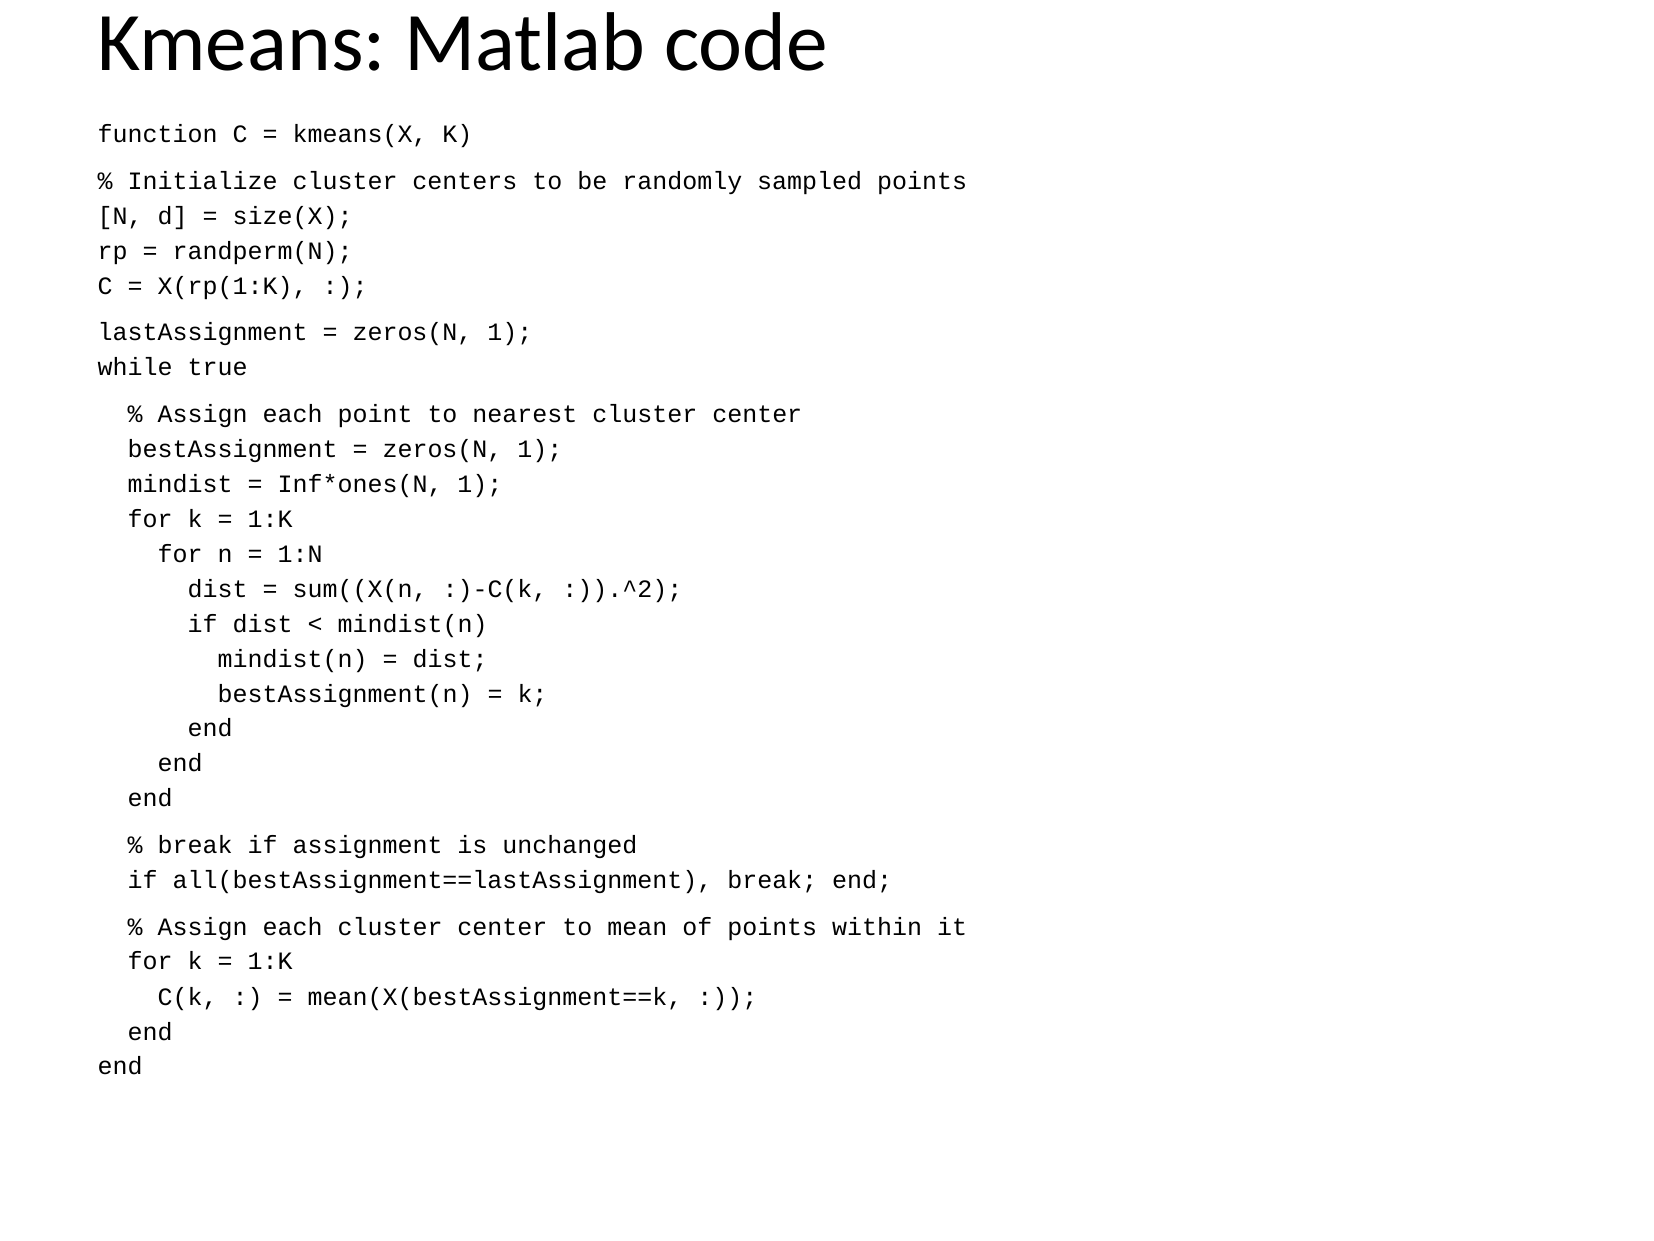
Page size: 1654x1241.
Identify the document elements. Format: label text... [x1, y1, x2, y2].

list function C = kmeans(X, K) % Initialize cluster centers to be randomly sampled points [N, d] = size(X); rp = randperm(N); C = X(rp(1:K), :); lastAssignment = zeros(N, 1); while true % Assign each point to nearest cluster center bestAssignment = zeros(N, 1); mindist = Inf*ones(N, 1); for k = 1:K for n = 1:N dist = sum((X(n, :)-C(k, :)).^2); if dist < mindist(n) mindist(n) = dist; bestAssignment(n) = k; end end end % break if assignment is unchanged if all(bestAssignment==lastAssignment), break; end; % Assign each cluster center to mean of points within it for k = 1:K C(k, :) = mean(X(bestAssignment==k, :)); end end [82, 110, 1571, 1199]
title Kmeans: Matlab code [82, 0, 1571, 110]
